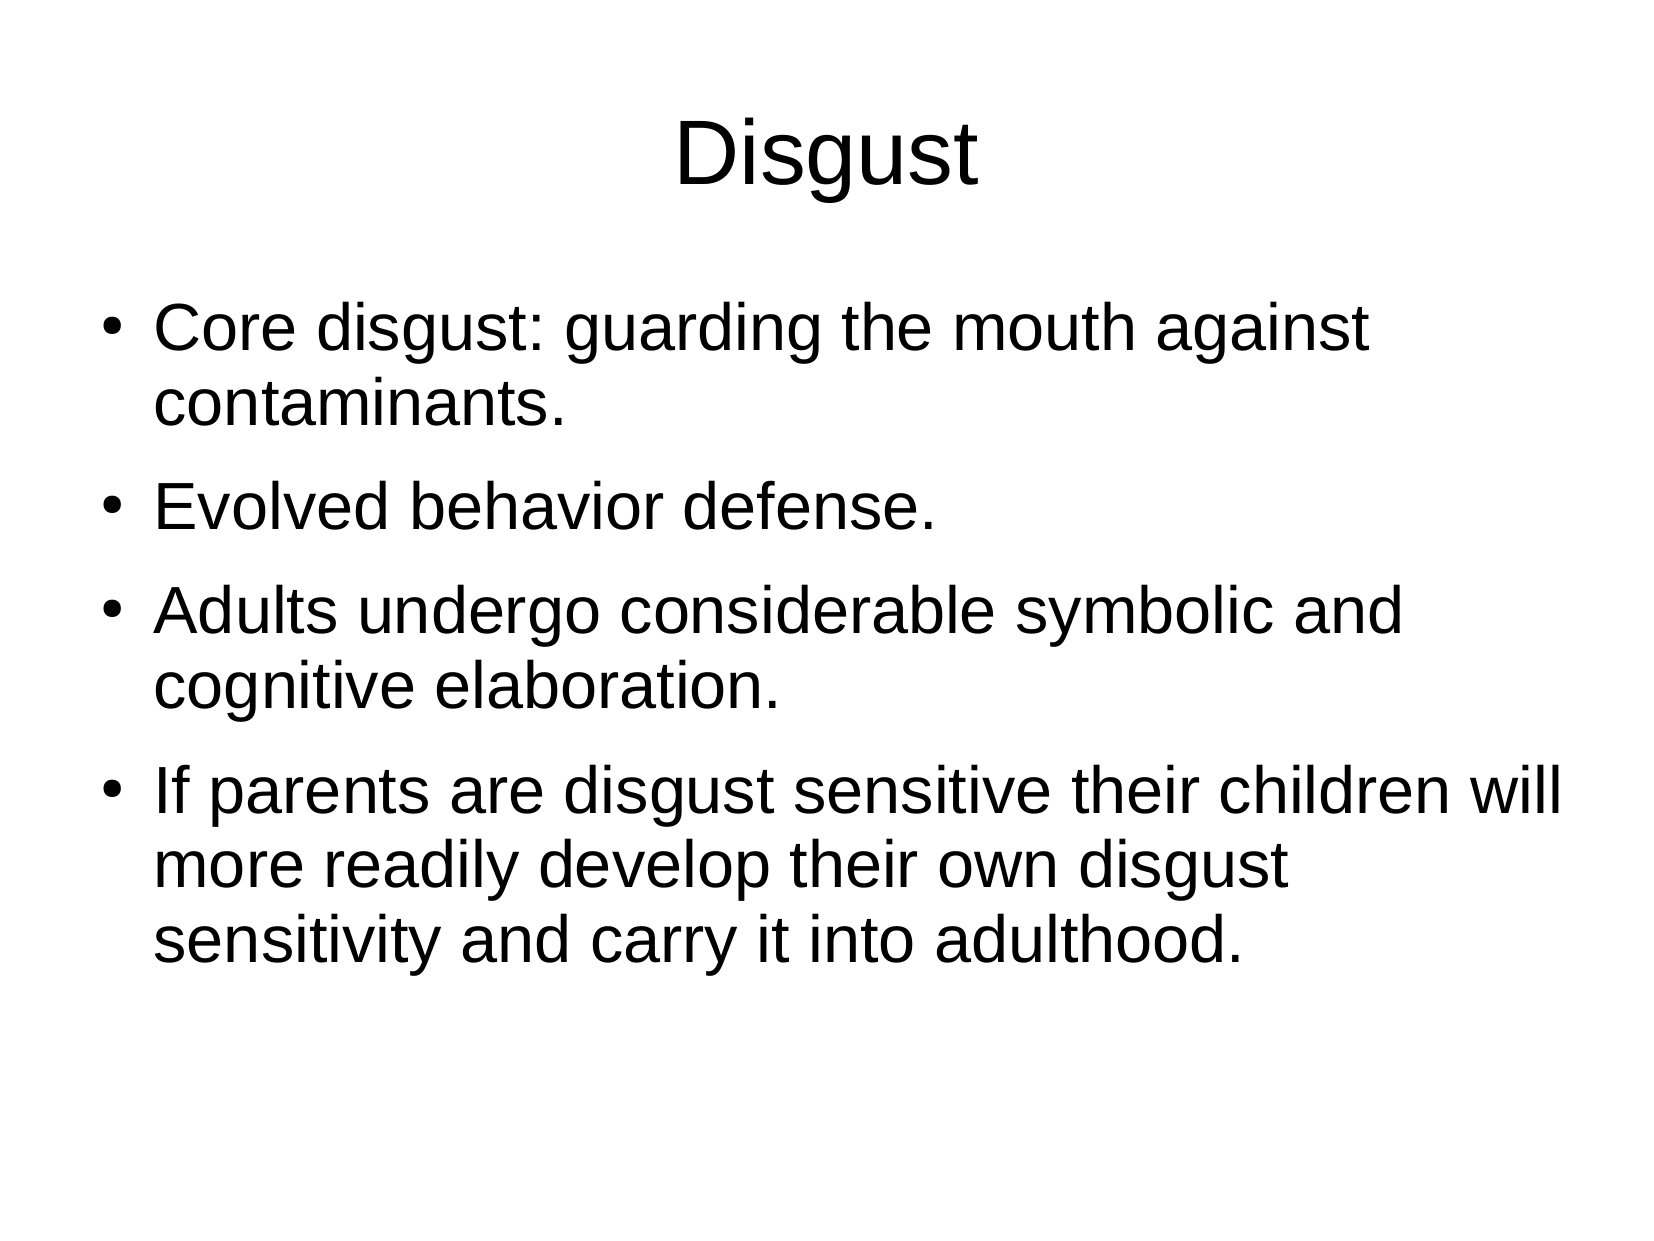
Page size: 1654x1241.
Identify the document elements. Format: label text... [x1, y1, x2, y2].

list Core disgust: guarding the mouth against contaminants. Evolved behavior defense. Adults undergo considerable symbolic and cognitive elaboration. If parents are disgust sensitive their children will more readily develop their own disgust sensitivity and carry it into adulthood. [82, 290, 1571, 1094]
title Disgust [82, 56, 1571, 250]
